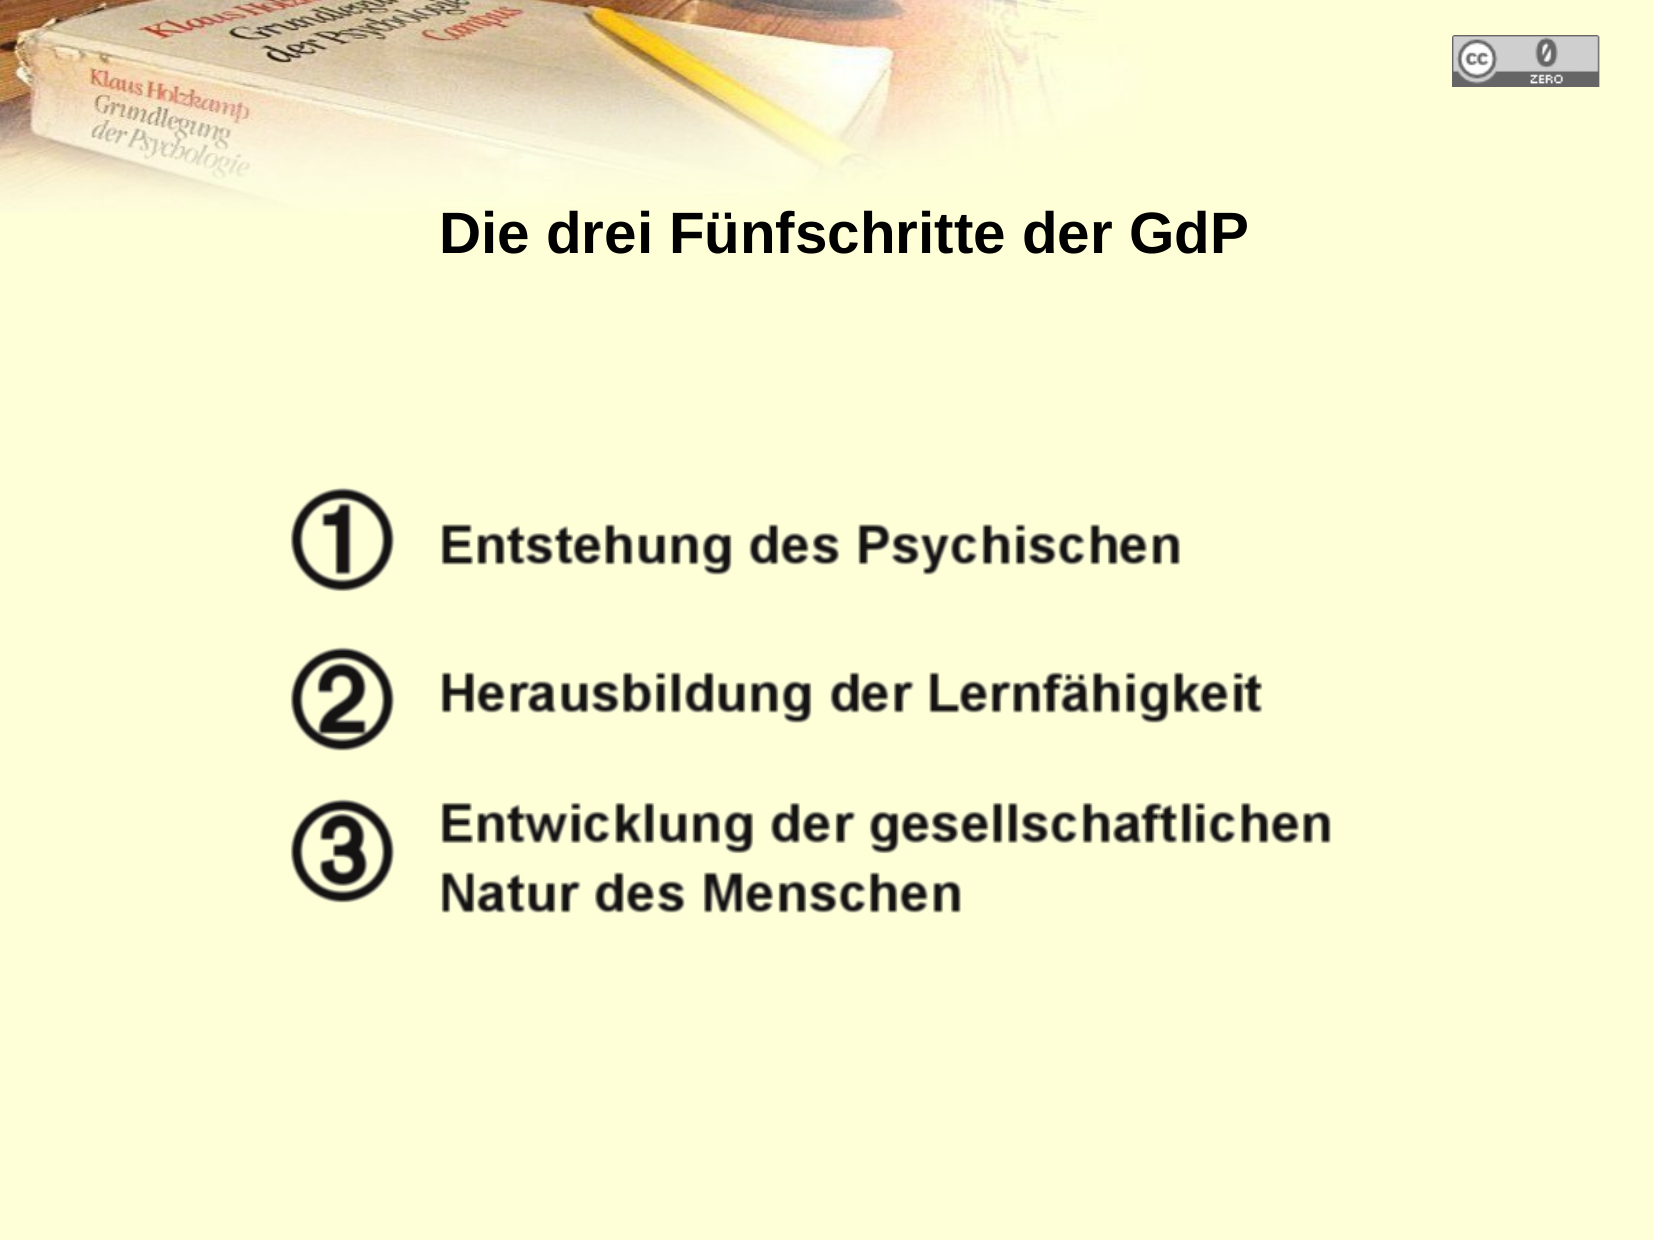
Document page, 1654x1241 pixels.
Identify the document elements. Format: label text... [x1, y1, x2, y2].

picture [0, 0, 1156, 213]
title Die drei Fünfschritte der GdP [82, 124, 1607, 278]
picture [277, 480, 1341, 924]
picture [1452, 35, 1600, 87]
